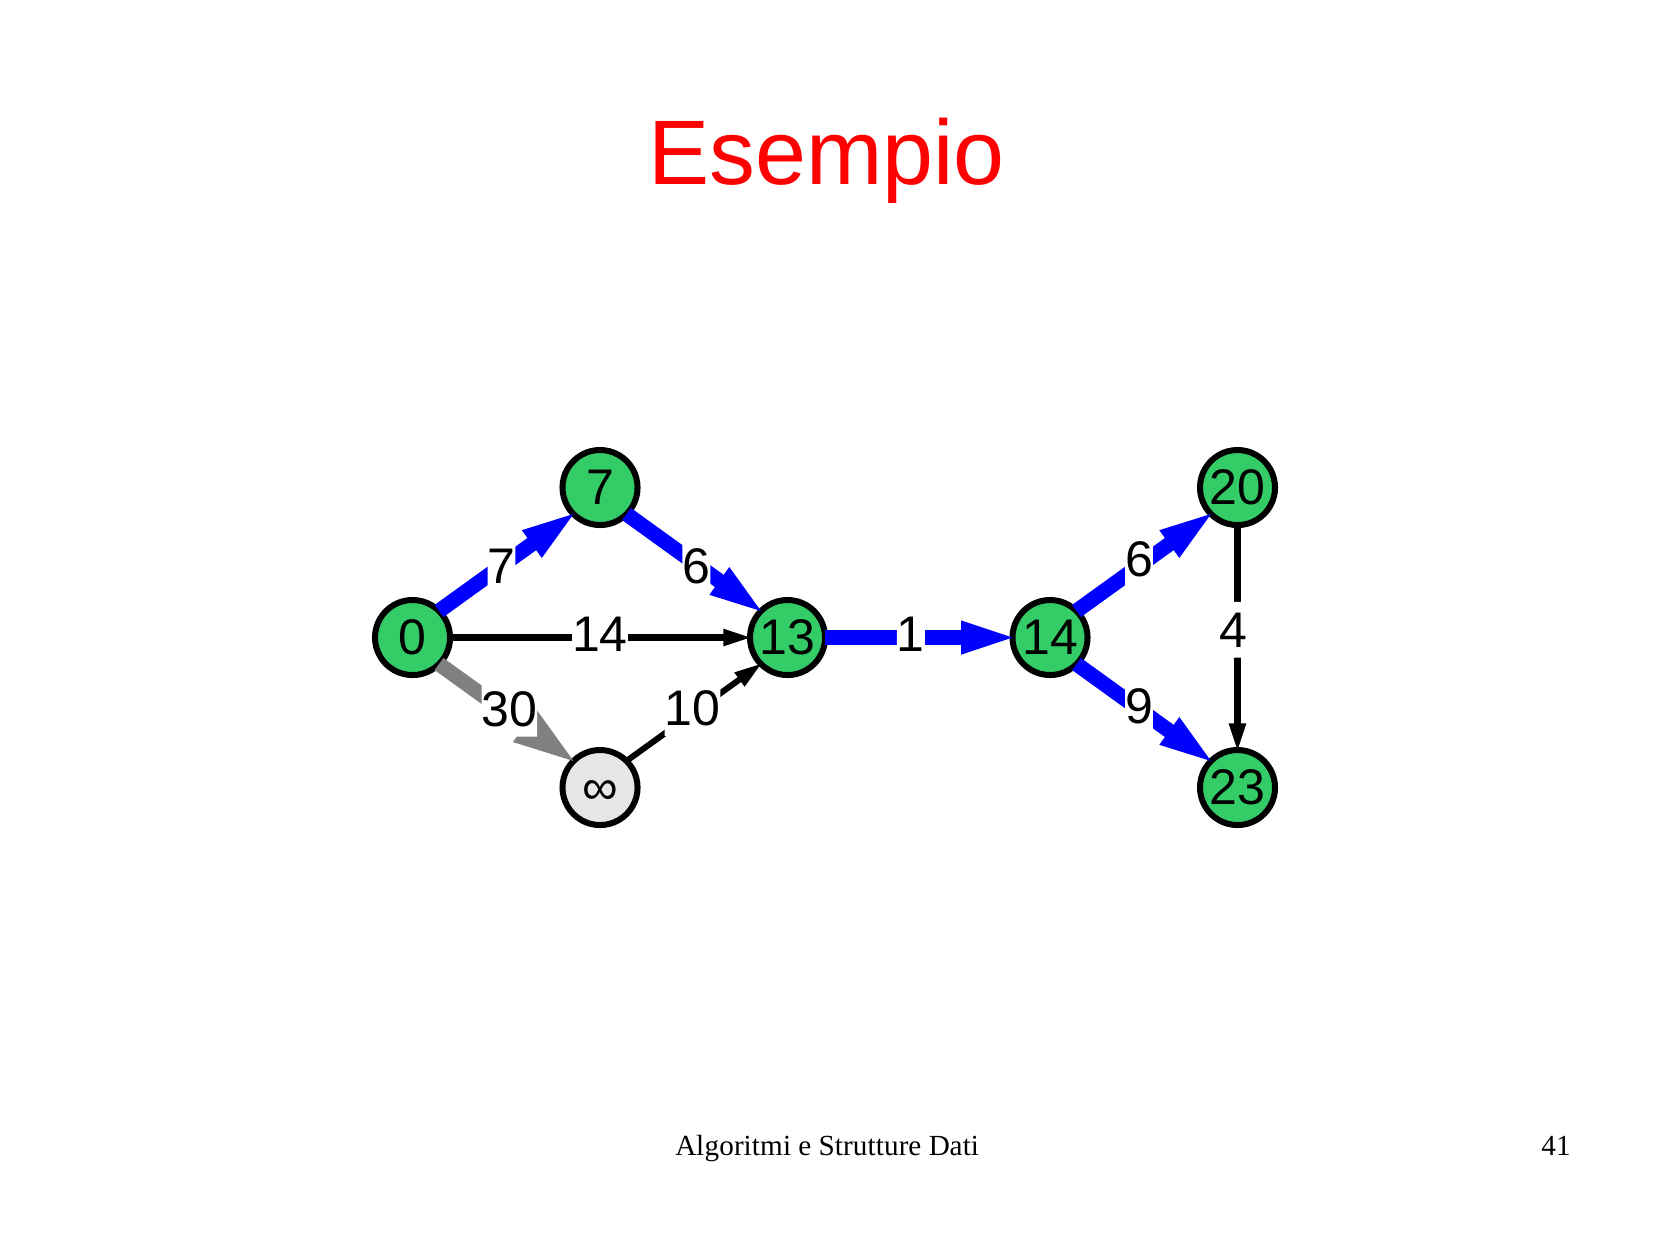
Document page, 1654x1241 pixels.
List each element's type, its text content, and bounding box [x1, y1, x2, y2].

text_box 0 [375, 600, 450, 676]
text_box 13 [750, 600, 825, 676]
text_box 9 [1125, 678, 1153, 735]
text_box 23 [1200, 750, 1276, 826]
text_box 7 [562, 450, 638, 526]
text_box 14 [572, 605, 628, 662]
text_box 10 [664, 680, 721, 736]
text_box 4 [1219, 601, 1248, 658]
text_box 20 [1200, 450, 1276, 525]
text_box 6 [682, 538, 711, 595]
text_box 14 [1012, 600, 1088, 676]
text_box 6 [1125, 530, 1153, 587]
text_box ∞ [562, 750, 638, 826]
text_box 7 [487, 538, 516, 595]
title Esempio [82, 49, 1571, 257]
text_box 30 [481, 680, 538, 737]
text_box 1 [896, 605, 925, 662]
